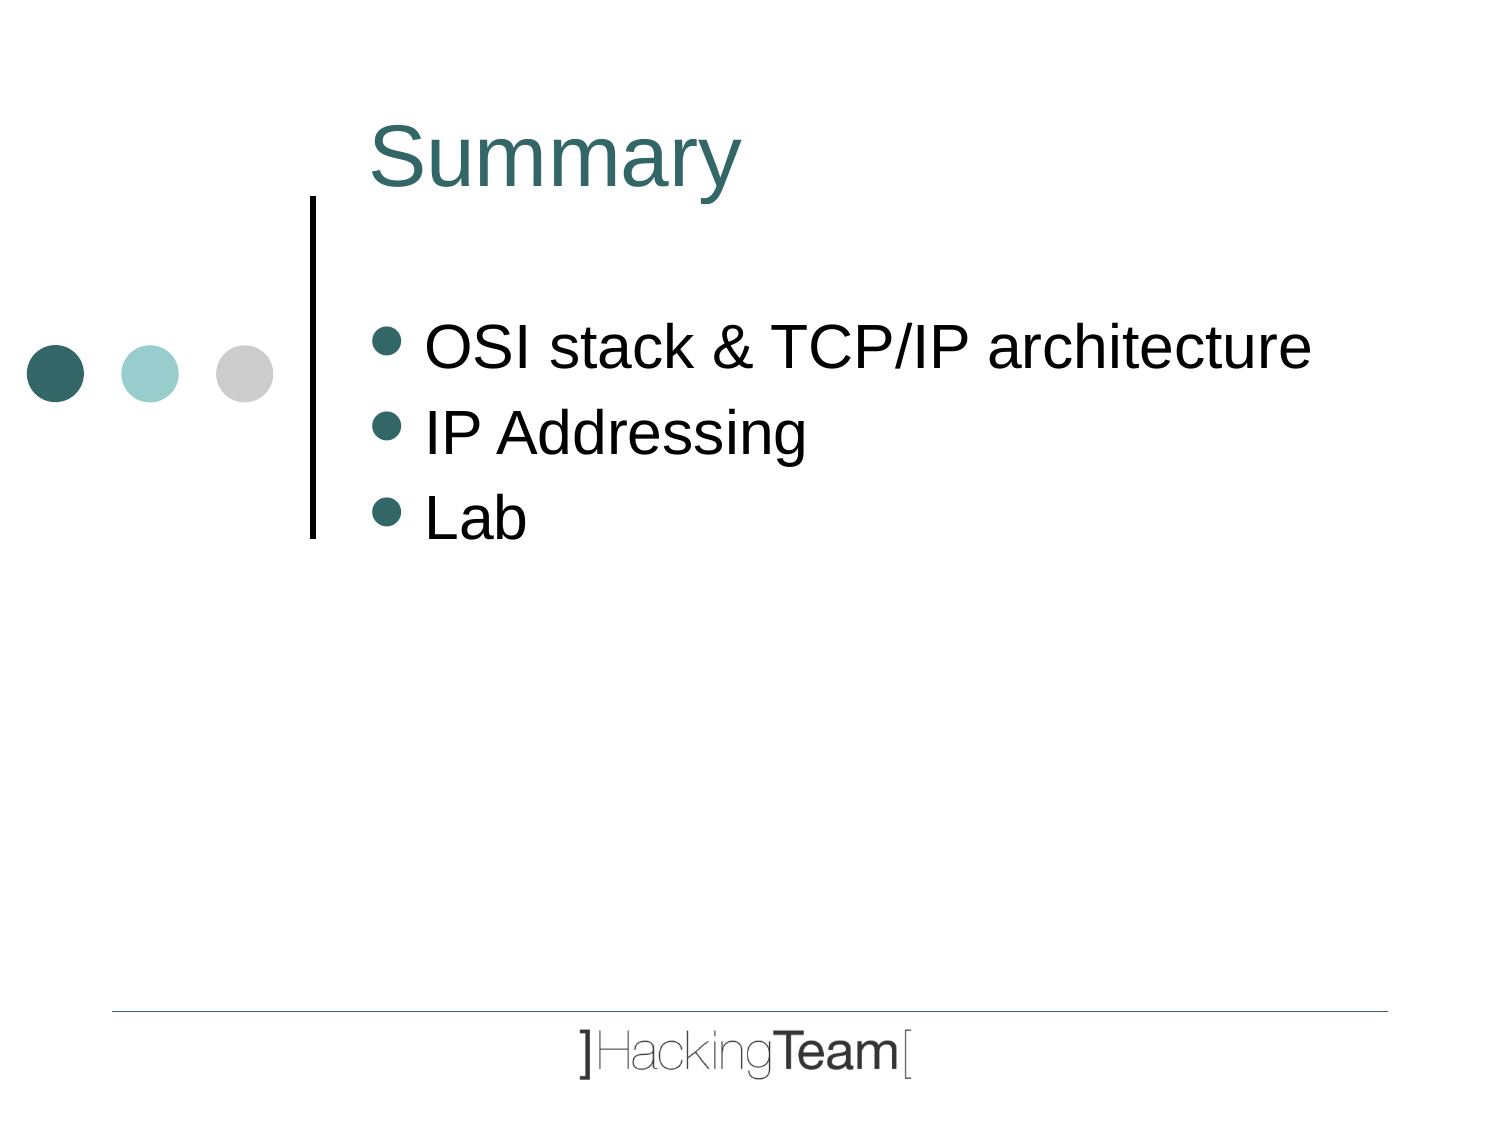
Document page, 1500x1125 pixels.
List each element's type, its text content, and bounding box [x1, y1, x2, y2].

list OSI stack & TCP/IP architecture IP Addressing Lab [249, 312, 1401, 1041]
picture [574, 1041, 916, 1084]
title Summary [249, 38, 1401, 275]
